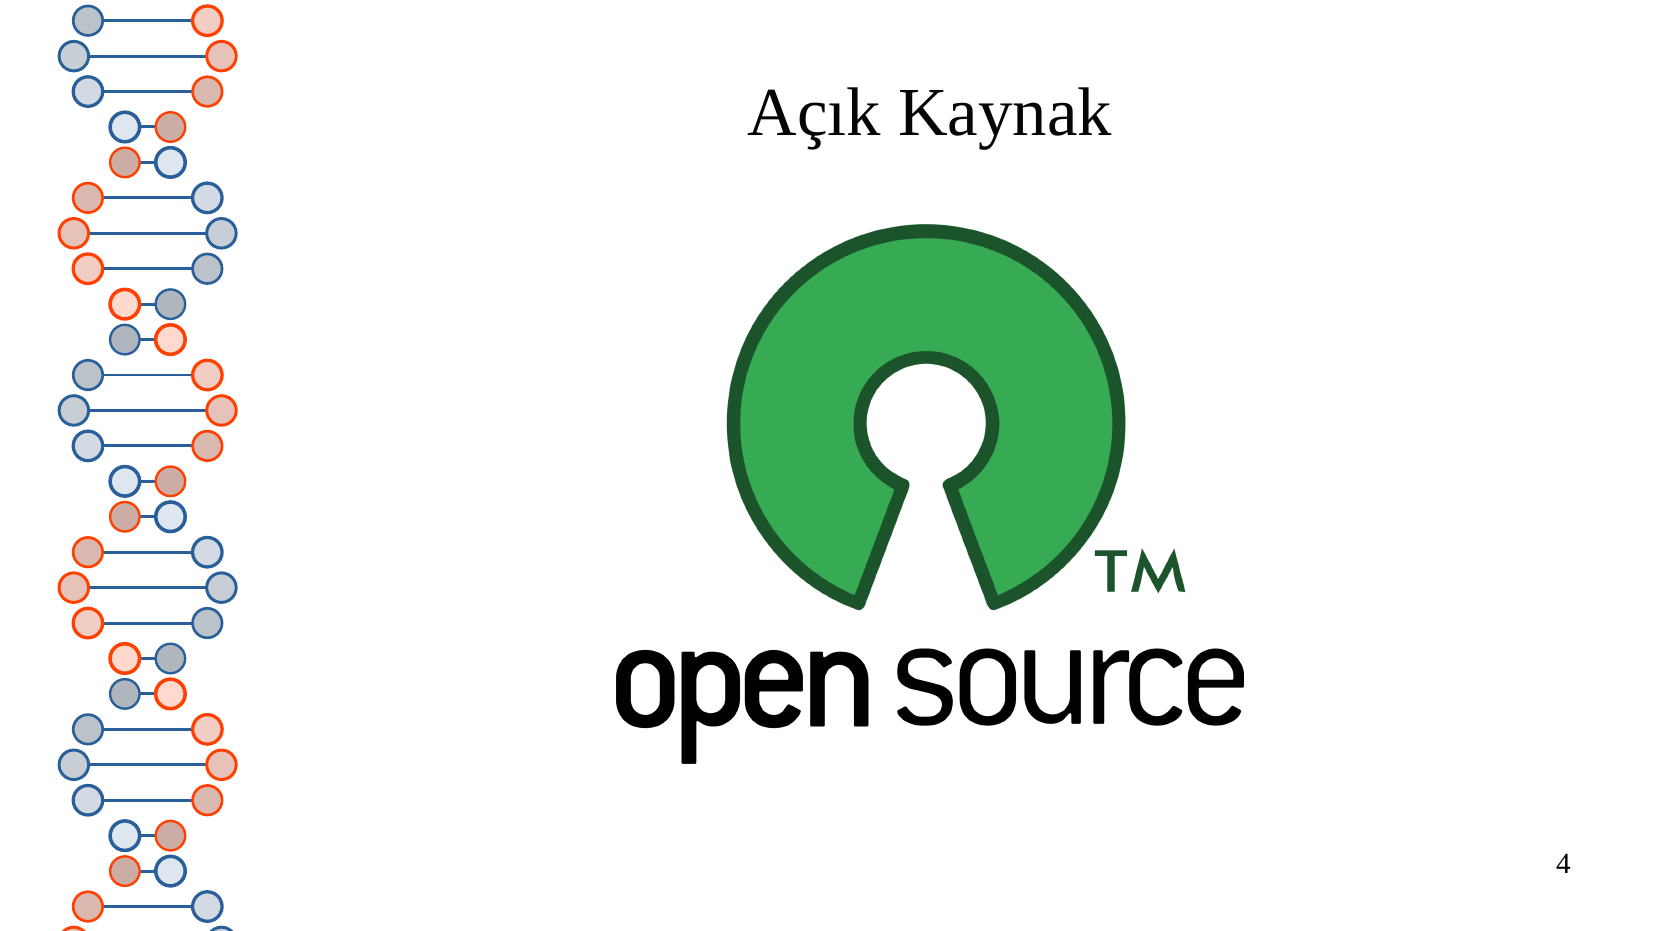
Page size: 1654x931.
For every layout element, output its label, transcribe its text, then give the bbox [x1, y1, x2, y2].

picture [616, 224, 1244, 764]
title Açık Kaynak [265, 35, 1595, 189]
